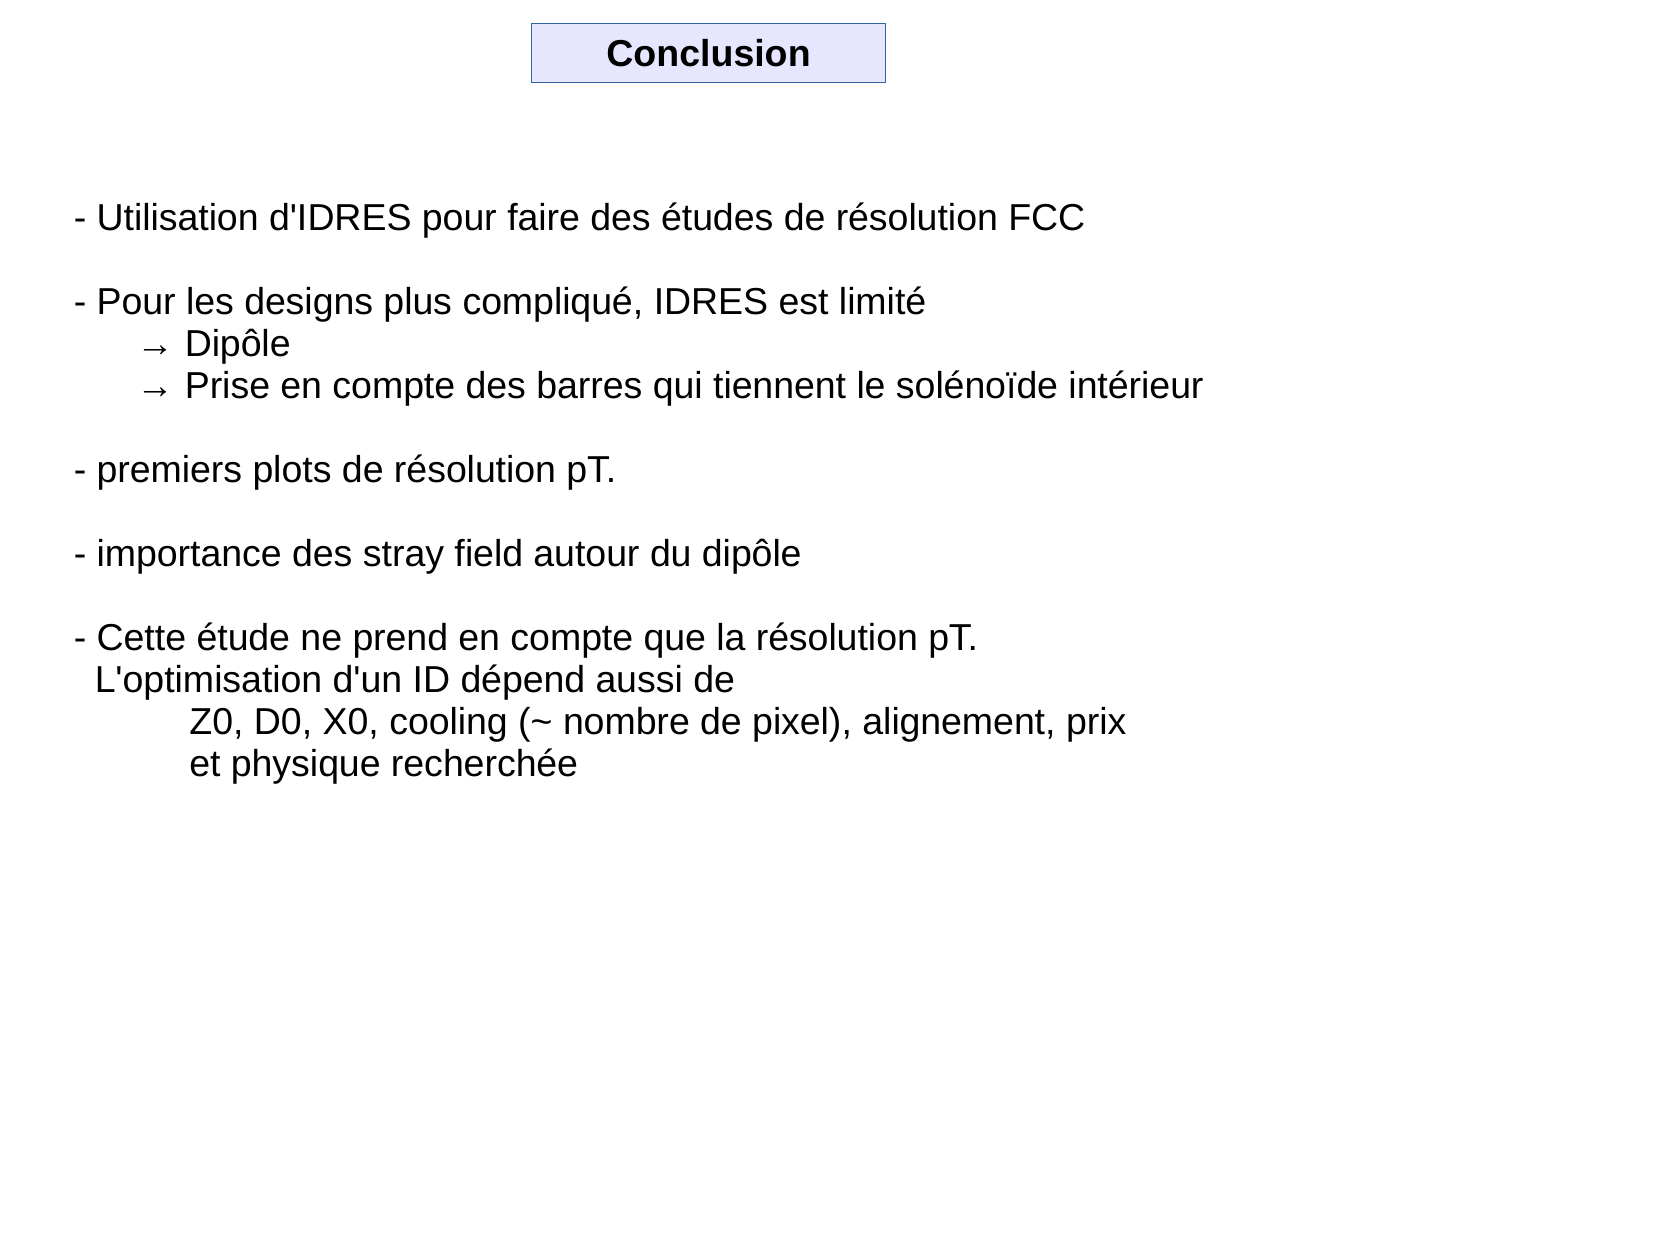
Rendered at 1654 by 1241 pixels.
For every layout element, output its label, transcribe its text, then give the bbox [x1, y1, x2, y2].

text_box Conclusion [531, 23, 886, 83]
text_box - Utilisation d'IDRES pour faire des études de résolution FCC - Pour les designs plus compliqué, IDRES est limité → Dipôle → Prise en compte des barres qui tiennent le solénoïde intérieur - premiers plots de résolution pT. - importance des stray field autour du dipôle - Cette étude ne prend en compte que la résolution pT. L'optimisation d'un ID dépend aussi de Z0, D0, X0, cooling (~ nombre de pixel), alignement, prix et physique recherchée [59, 188, 1219, 918]
